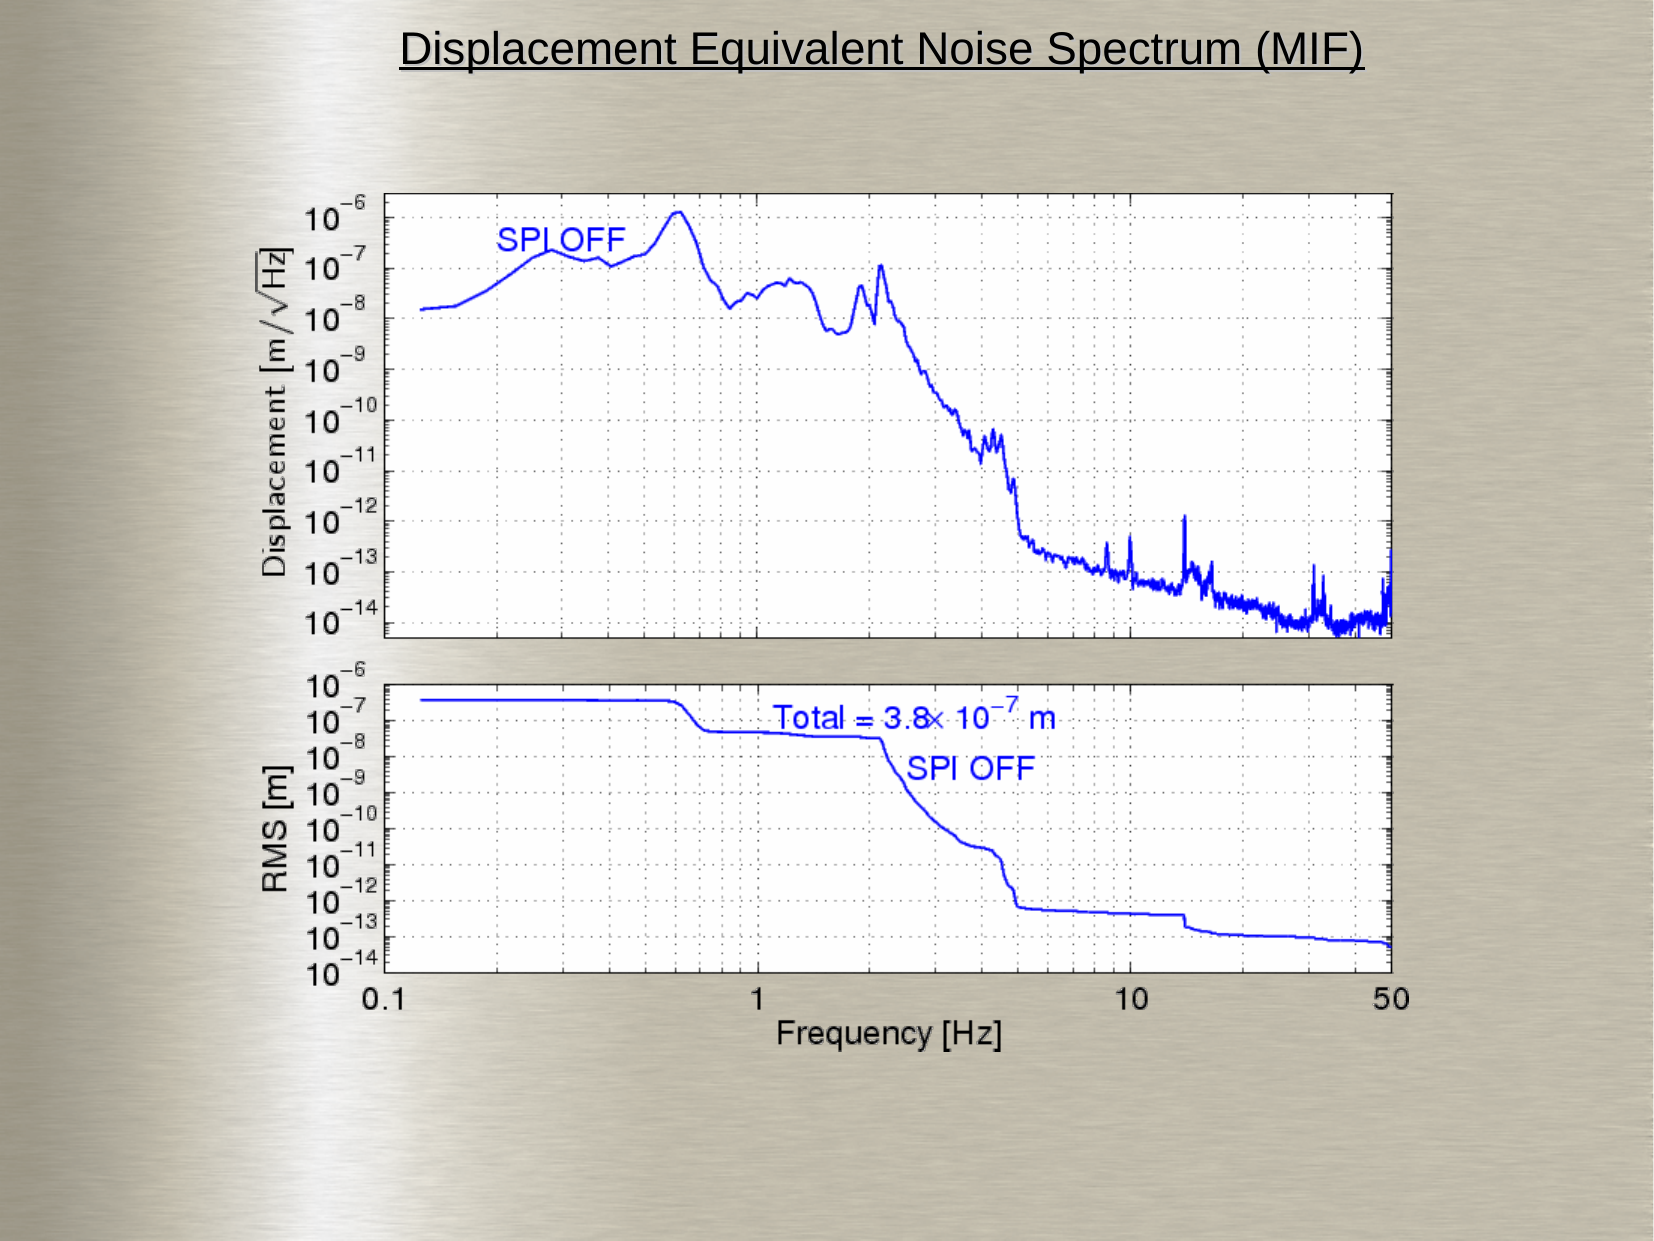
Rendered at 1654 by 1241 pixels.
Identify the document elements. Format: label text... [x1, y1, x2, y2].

picture [0, 0, 1654, 1241]
text_box Displacement Equivalent Noise Spectrum (MIF) [232, 5, 1532, 92]
